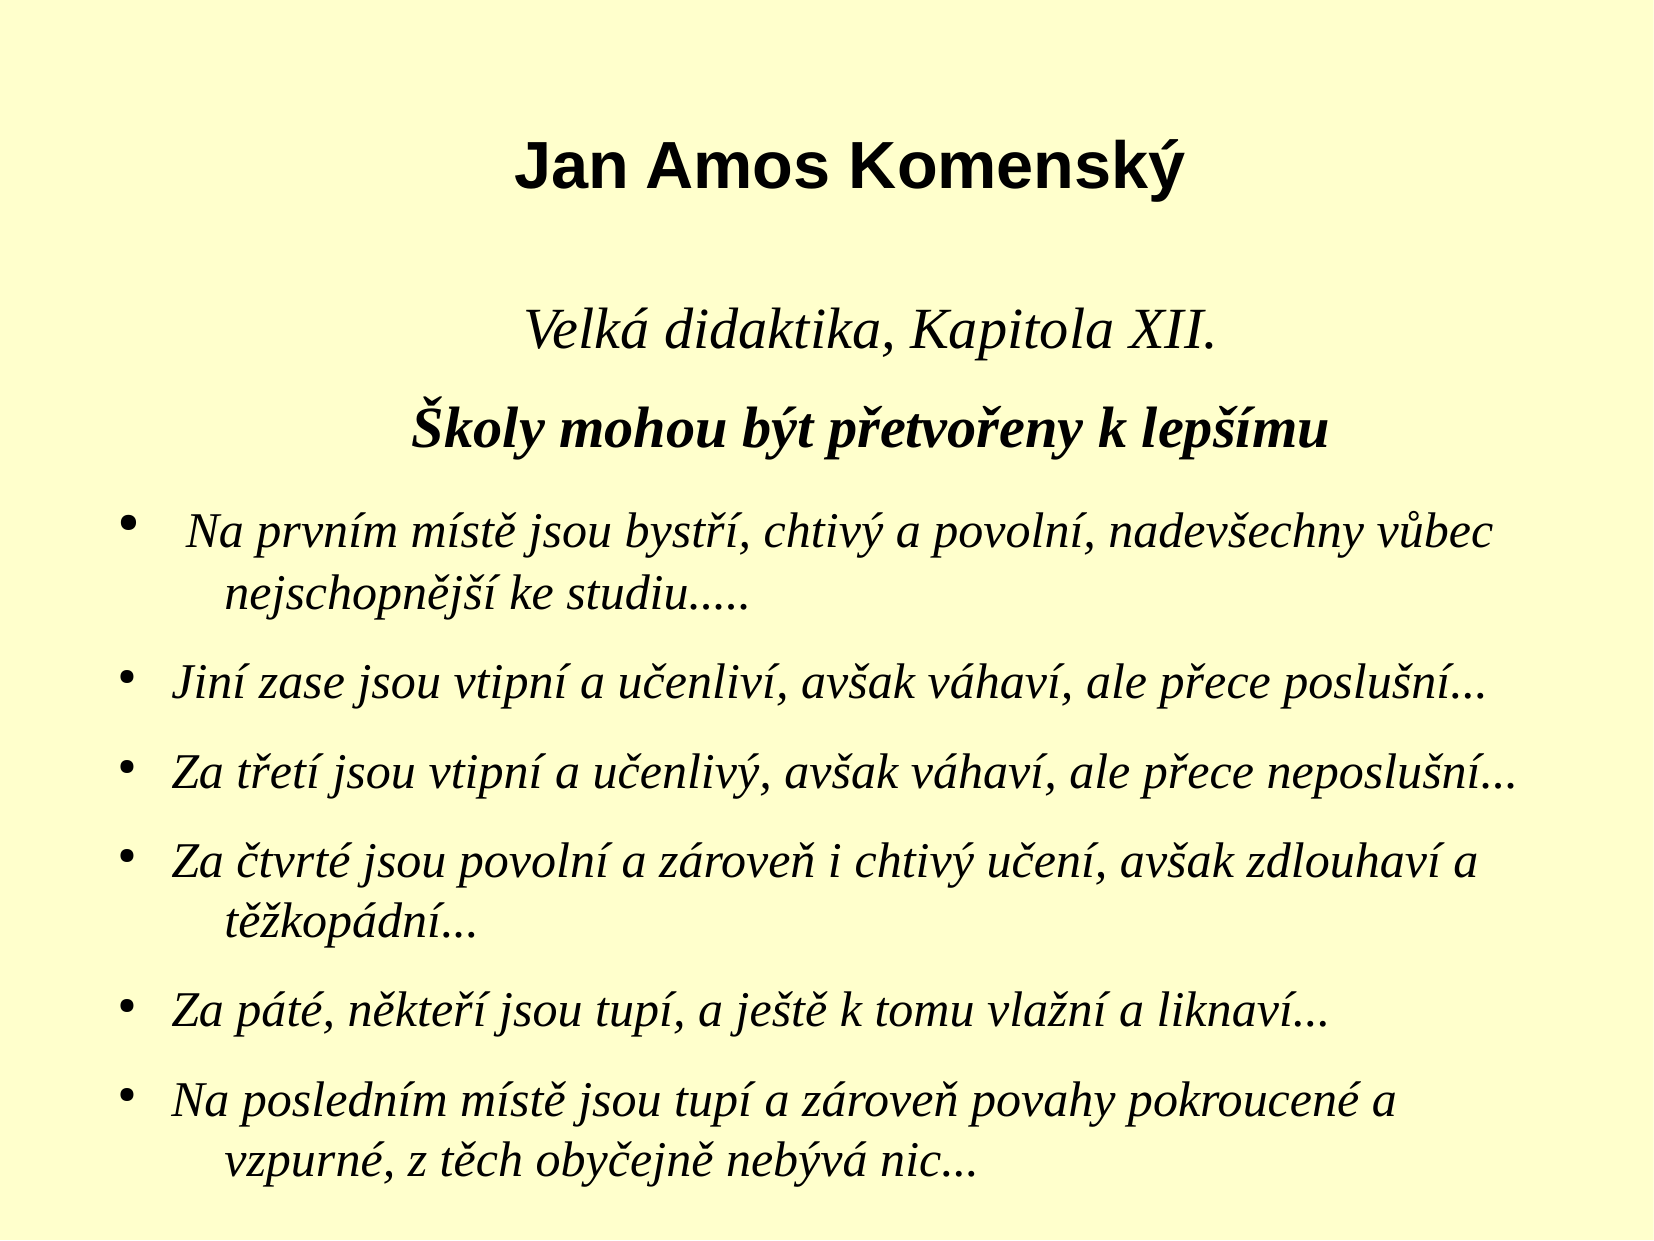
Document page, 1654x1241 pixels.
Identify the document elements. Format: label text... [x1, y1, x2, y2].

title Jan Amos Komenský [106, 58, 1595, 266]
list Velká didaktika, Kapitola XII. Školy mohou být přetvořeny k lepšímu Na prvním místě jsou bystří, chtivý a povolní, nadevšechny vůbec nejschopnější ke studiu..... Jiní zase jsou vtipní a učenliví, avšak váhaví, ale přece poslušní... Za třetí jsou vtipní a učenlivý, avšak váhaví, ale přece neposlušní... Za čtvrté jsou povolní a zároveň i chtivý učení, avšak zdlouhaví a těžkopádní... Za páté, někteří jsou tupí, a ještě k tomu vlažní a liknaví... Na posledním místě jsou tupí a zároveň povahy pokroucené a vzpurné, z těch obyčejně nebývá nic... [82, 290, 1571, 1233]
